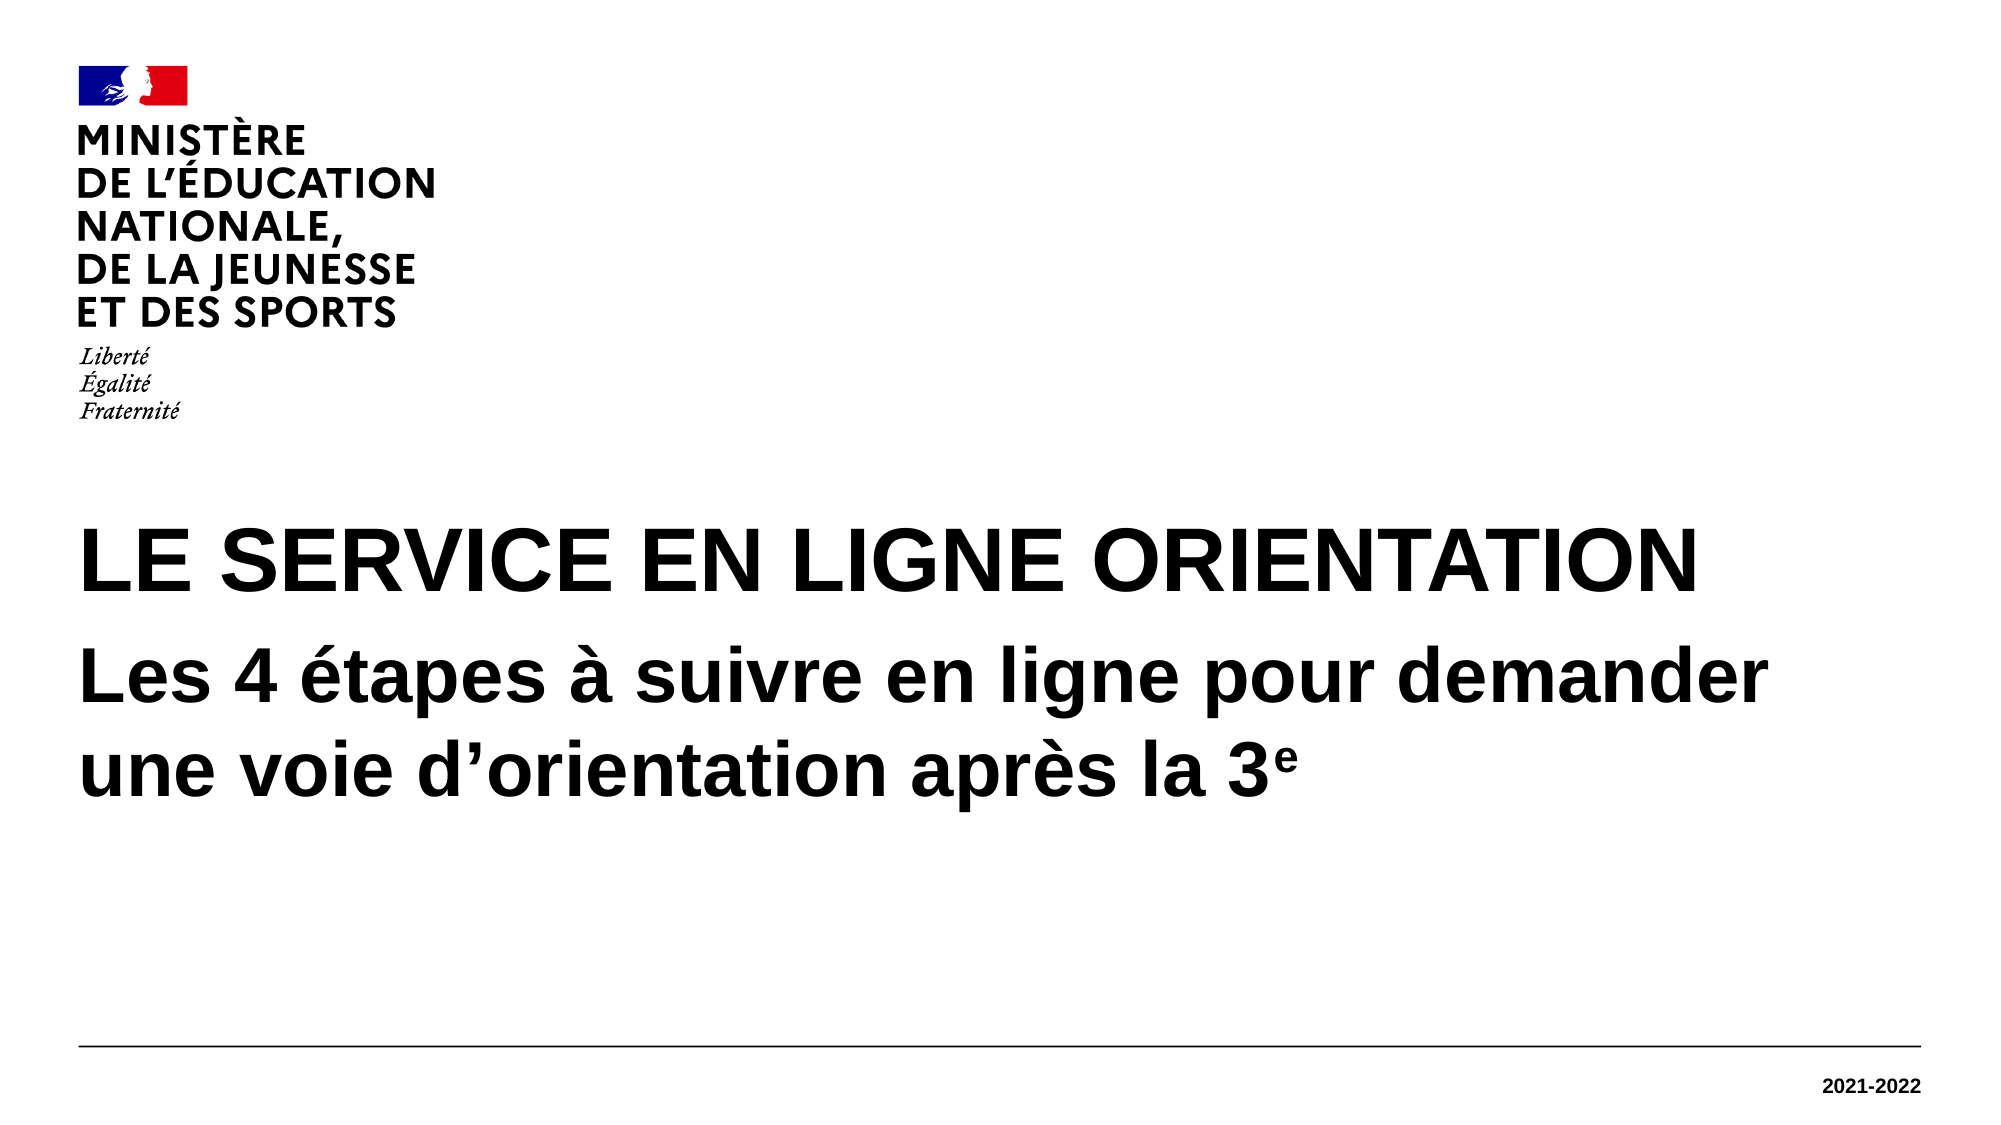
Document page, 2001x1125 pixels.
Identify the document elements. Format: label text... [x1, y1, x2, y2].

slide_number 2021-2022 [1665, 1046, 1922, 1125]
list LE Service en ligne orientation Les 4 étapes à suivre en ligne pour demander une voie d’orientation après la 3e [78, 513, 1922, 968]
picture [39, 26, 473, 458]
